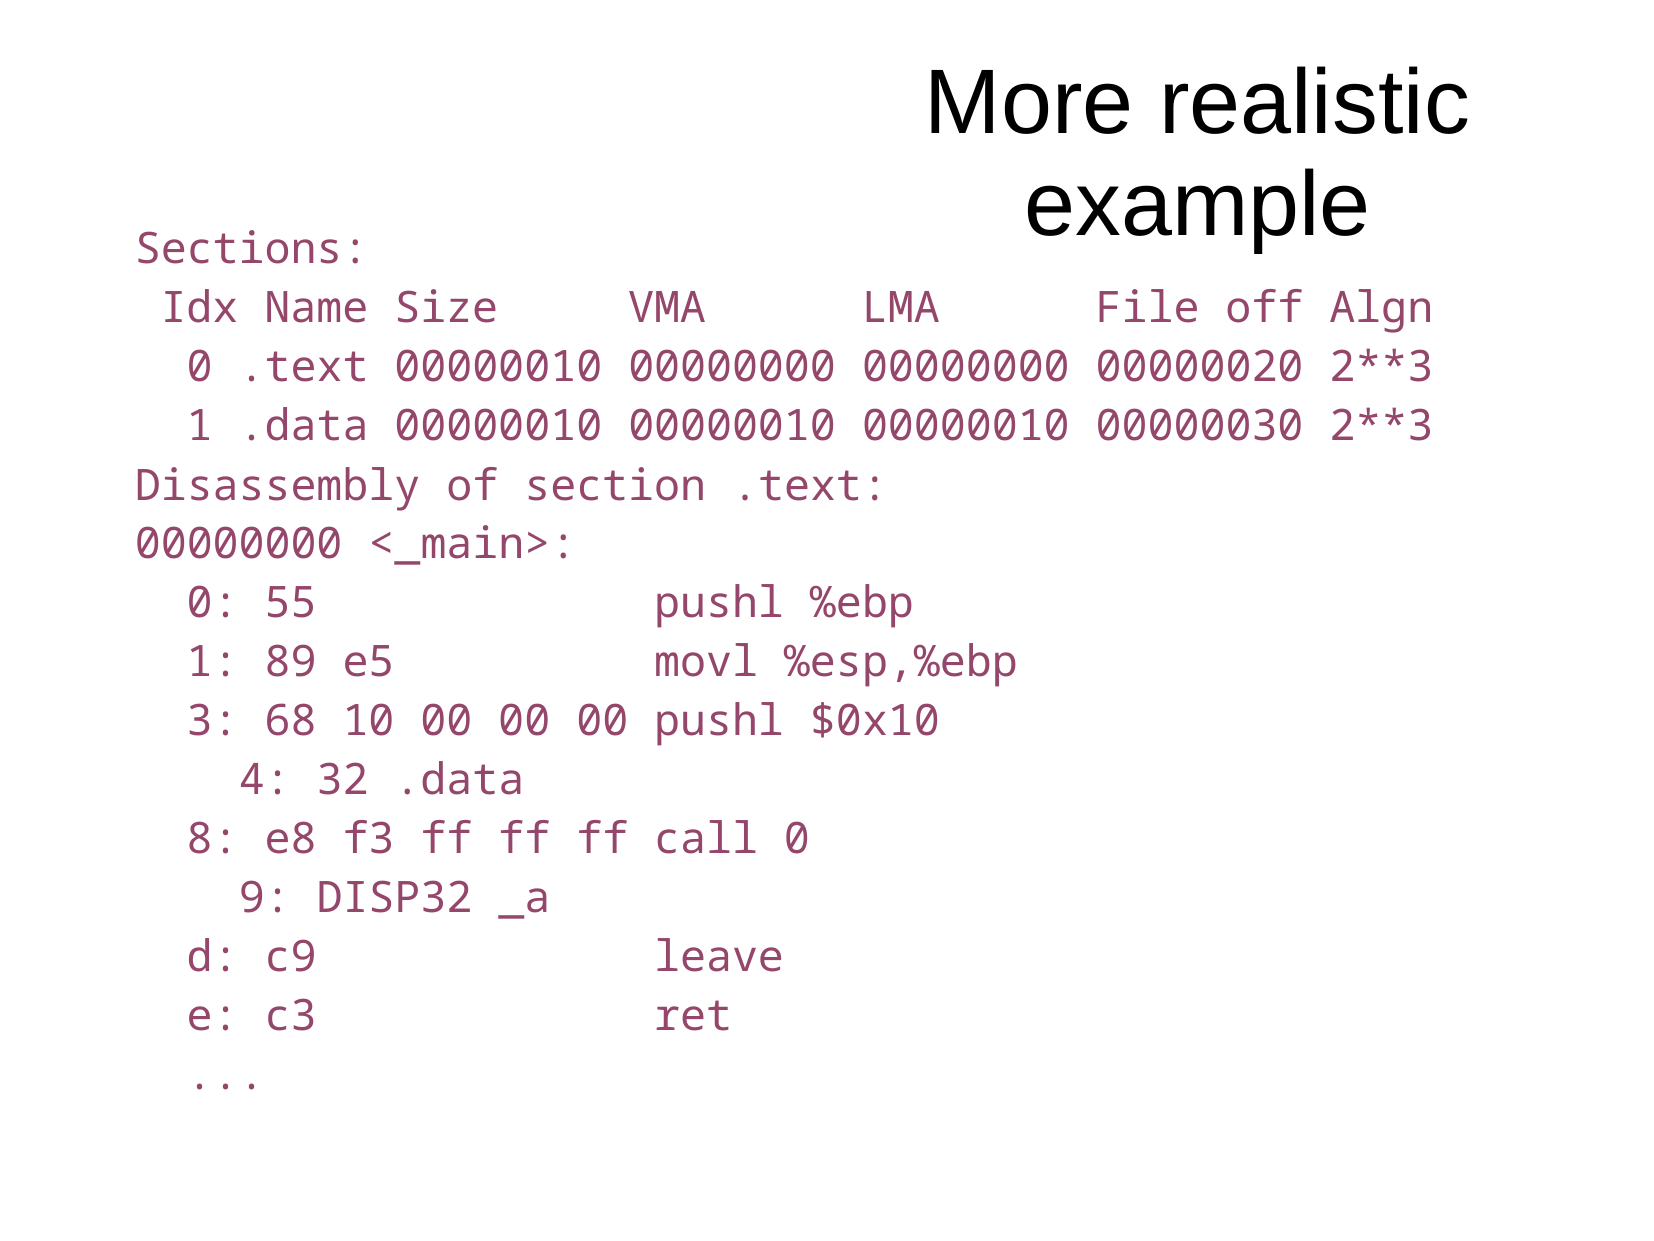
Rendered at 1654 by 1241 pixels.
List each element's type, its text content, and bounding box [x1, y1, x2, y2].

title More realistic example [825, 49, 1571, 150]
list Sections: Idx Name Size VMA LMA File off Algn 0 .text 00000010 00000000 00000000 00000020 2**3 1 .data 00000010 00000010 00000010 00000030 2**3 Disassembly of section .text: 00000000 <_main>: 0: 55 pushl %ebp 1: 89 e5 movl %esp,%ebp 3: 68 10 00 00 00 pushl $0x10 4: 32 .data 8: e8 f3 ff ff ff call 0 9: DISP32 _a d: c9 leave e: c3 ret ... [82, 150, 1571, 1126]
